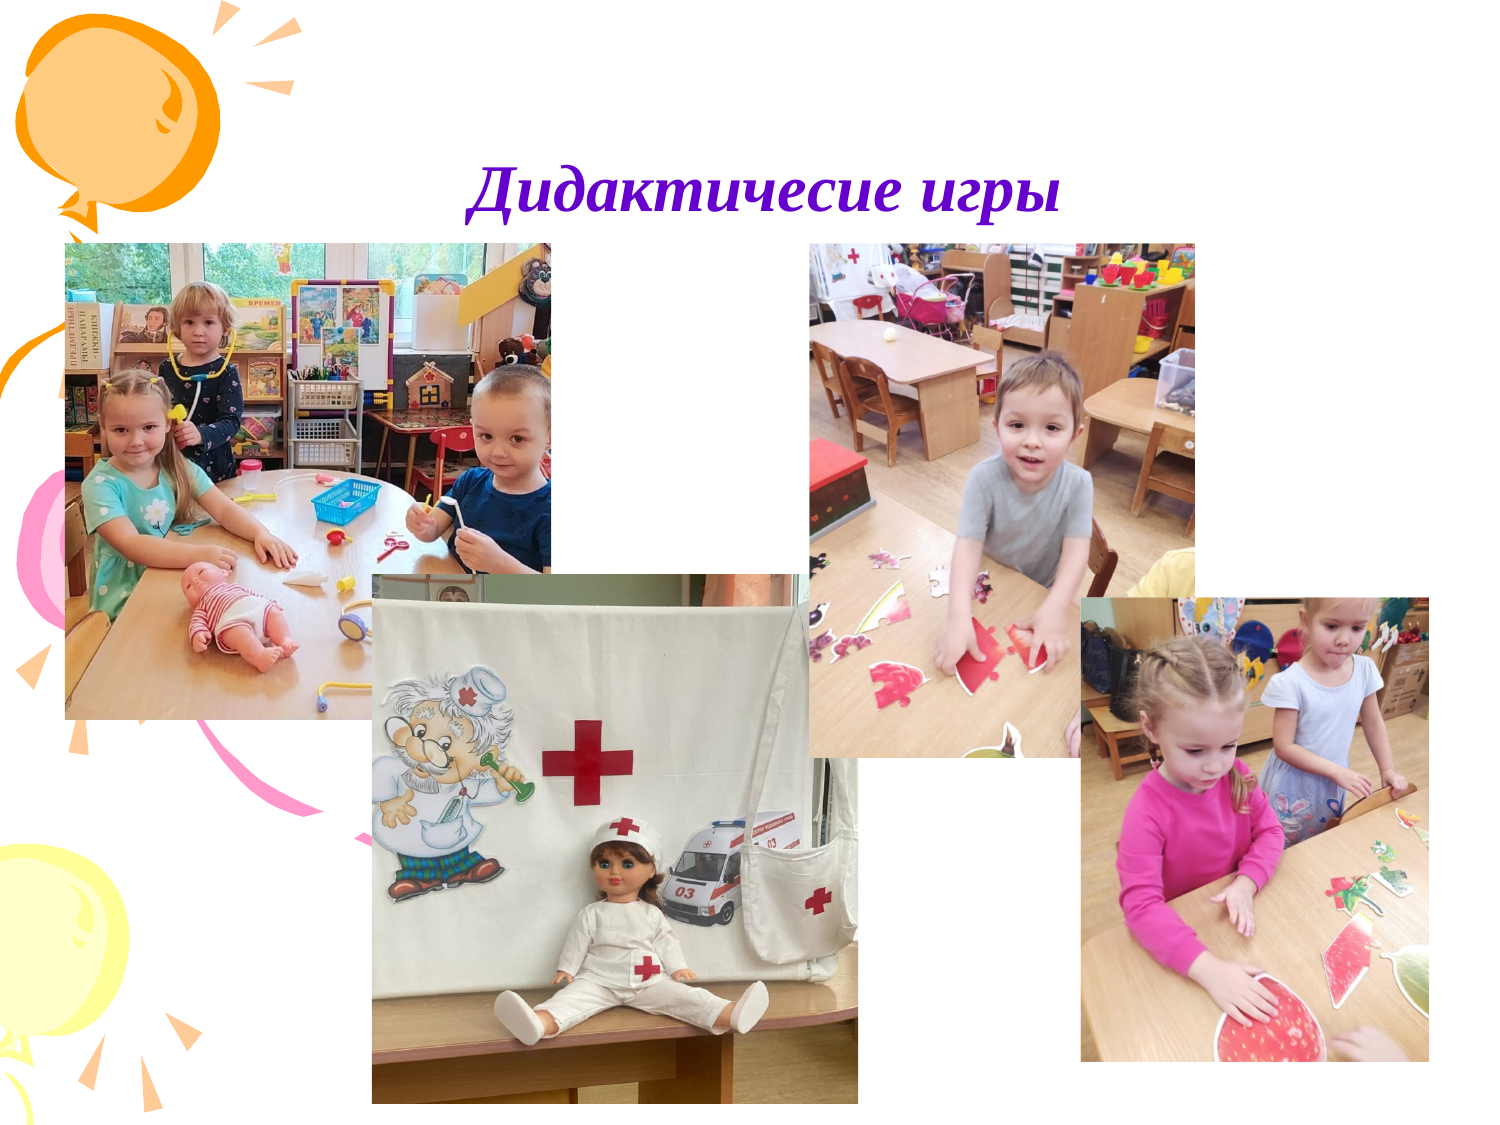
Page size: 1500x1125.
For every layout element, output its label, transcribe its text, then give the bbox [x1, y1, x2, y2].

list Дидактичесие игры [372, 113, 1093, 232]
picture [64, 243, 1429, 1104]
